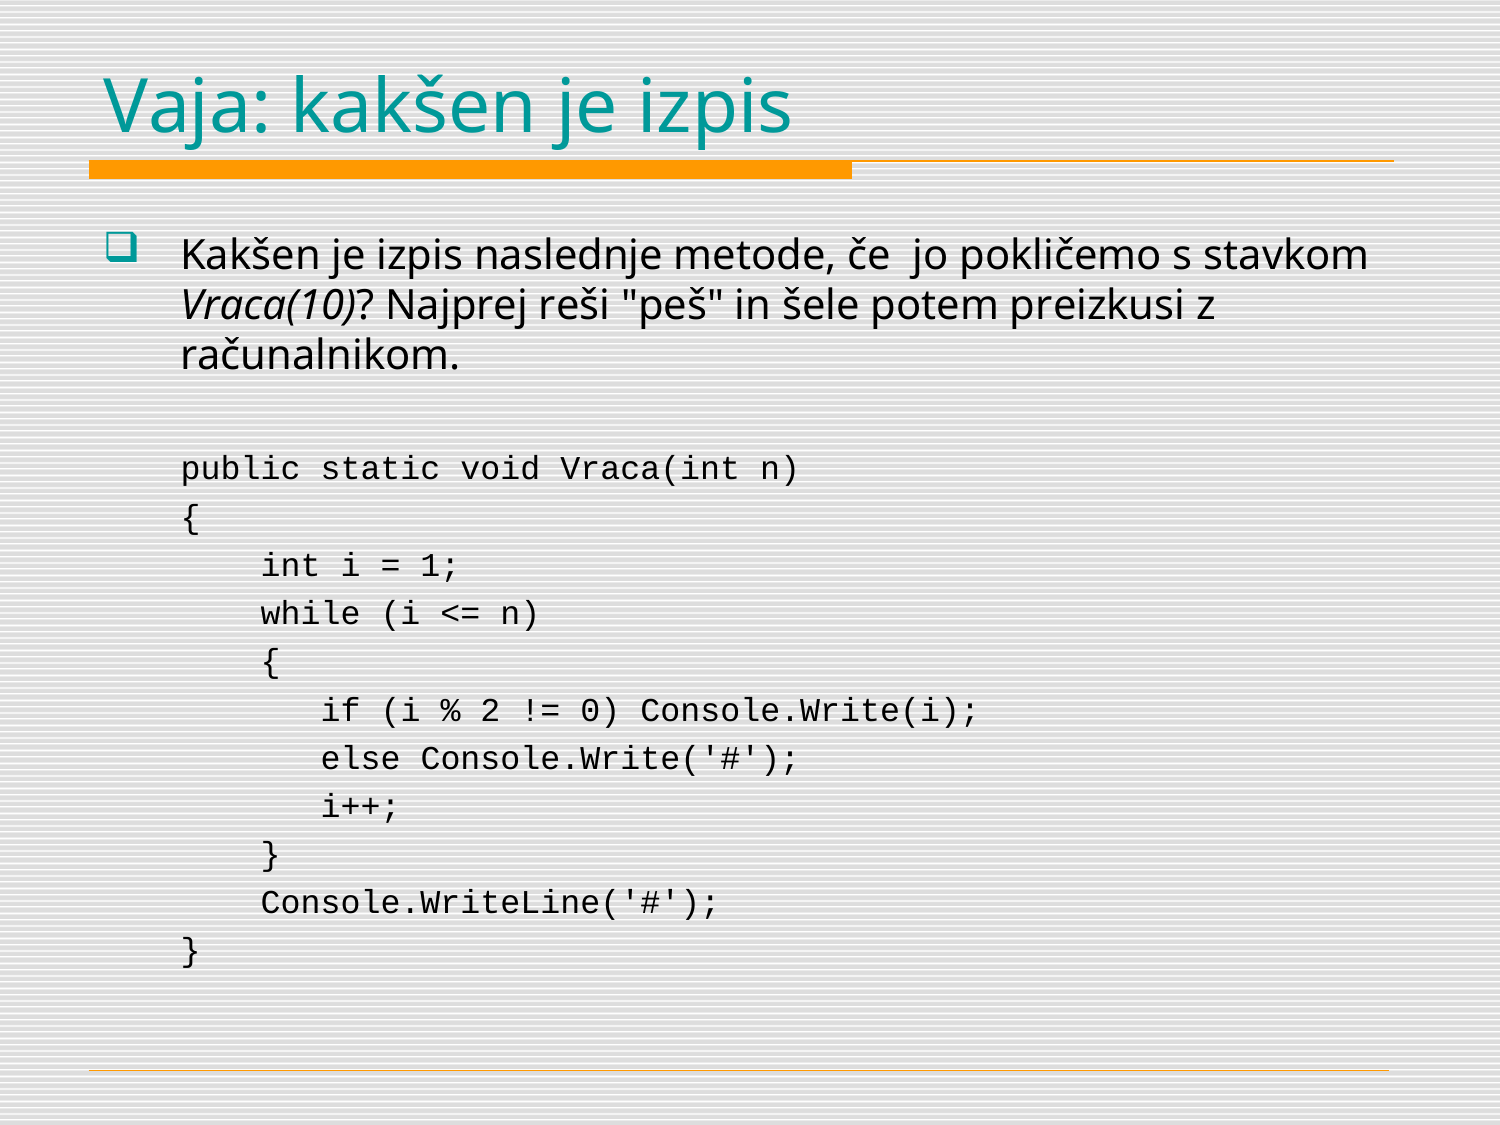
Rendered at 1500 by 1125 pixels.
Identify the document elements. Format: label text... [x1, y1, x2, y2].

list Kakšen je izpis naslednje metode, če jo pokličemo s stavkom Vraca(10)? Najprej reši "peš" in šele potem preizkusi z računalnikom. public static void Vraca(int n) { int i = 1; while (i <= n) { if (i % 2 != 0) Console.Write(i); else Console.Write('#'); i++; } Console.WriteLine('#'); } [88, 220, 1401, 1059]
title Vaja: kakšen je izpis [88, 42, 1401, 155]
picture [0, 0, 1500, 1125]
